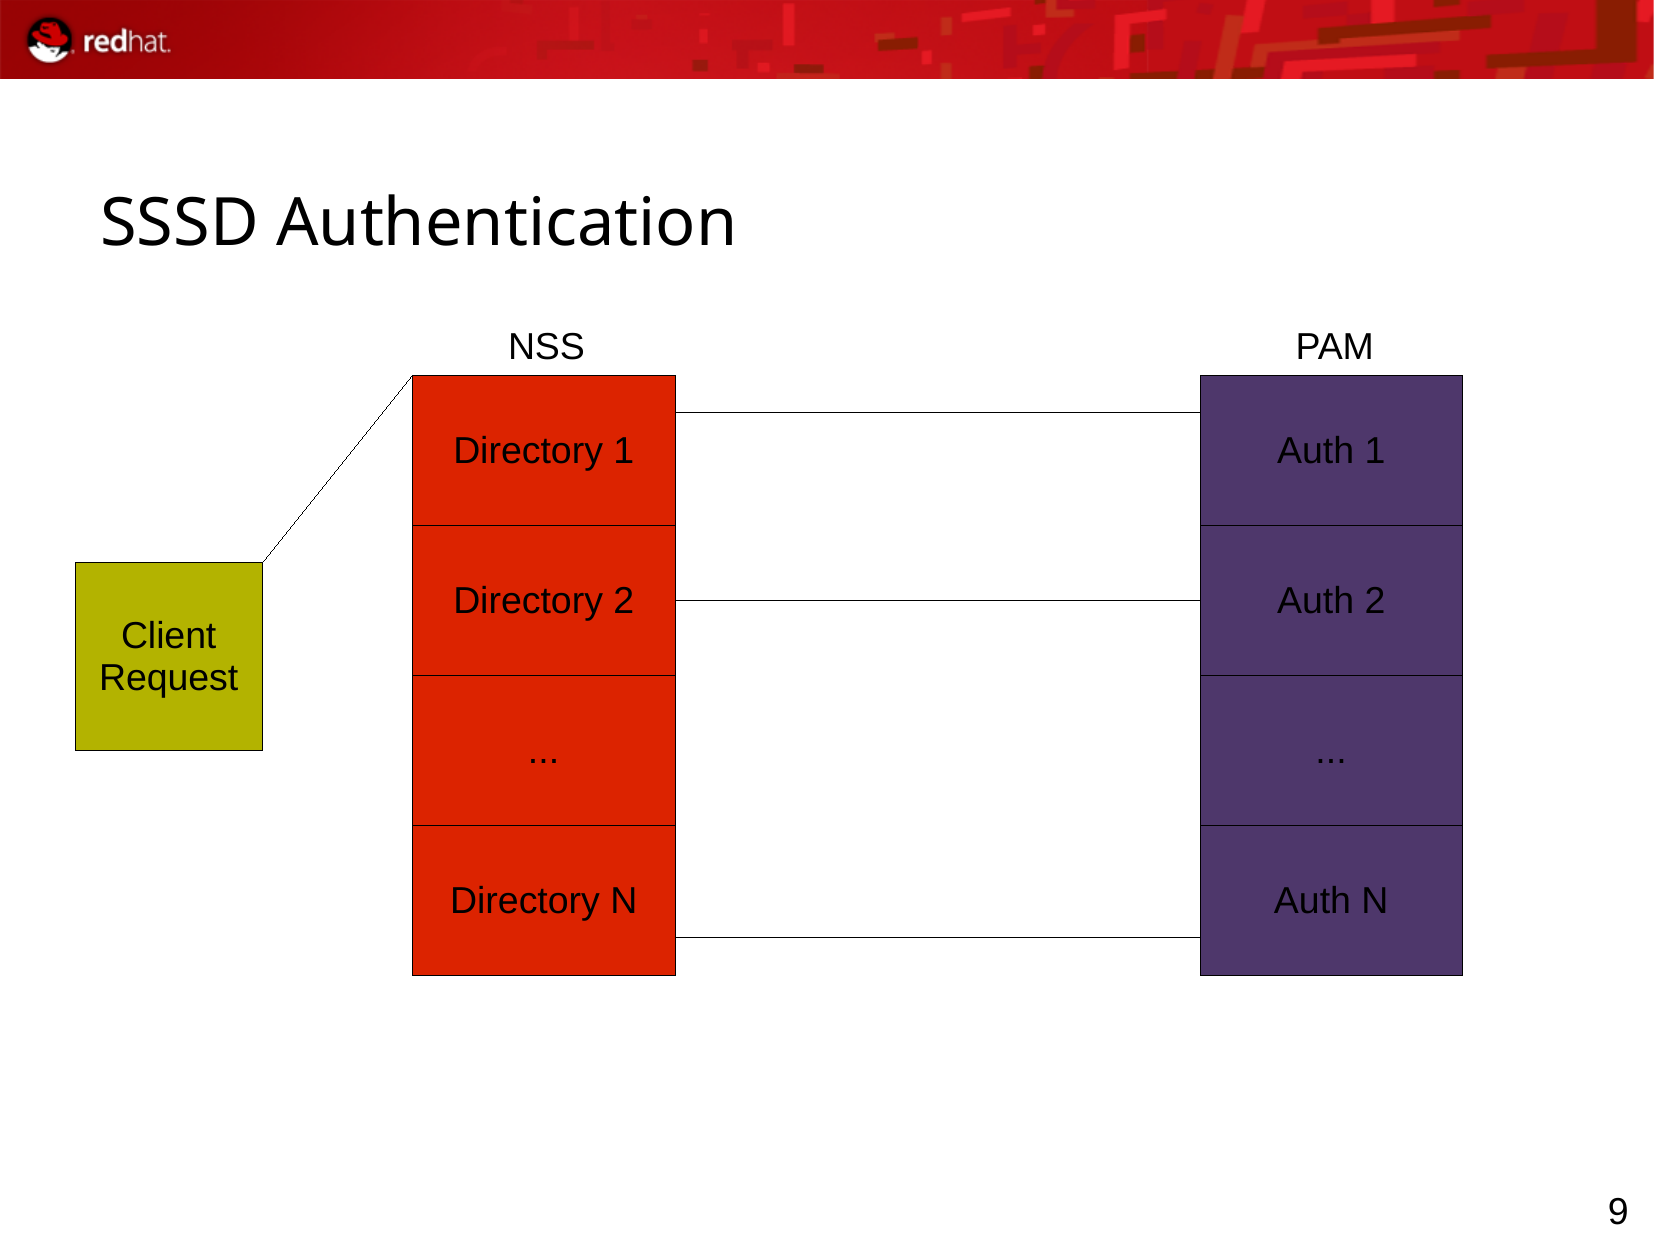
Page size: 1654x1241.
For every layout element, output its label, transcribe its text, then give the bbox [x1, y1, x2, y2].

text_box Auth 1 [1200, 375, 1463, 526]
text_box ... [1200, 676, 1463, 826]
picture [0, 0, 1654, 79]
text_box Directory 2 [412, 526, 676, 675]
text_box PAM [1280, 318, 1392, 375]
text_box Client Request [75, 562, 263, 751]
text_box Directory N [412, 825, 676, 976]
text_box Auth N [1200, 826, 1463, 976]
text_box NSS [493, 318, 601, 376]
text_box ... [412, 675, 676, 825]
text_box Auth 2 [1200, 526, 1463, 676]
title SSSD Authentication [100, 171, 1506, 267]
text_box Directory 1 [412, 375, 676, 526]
